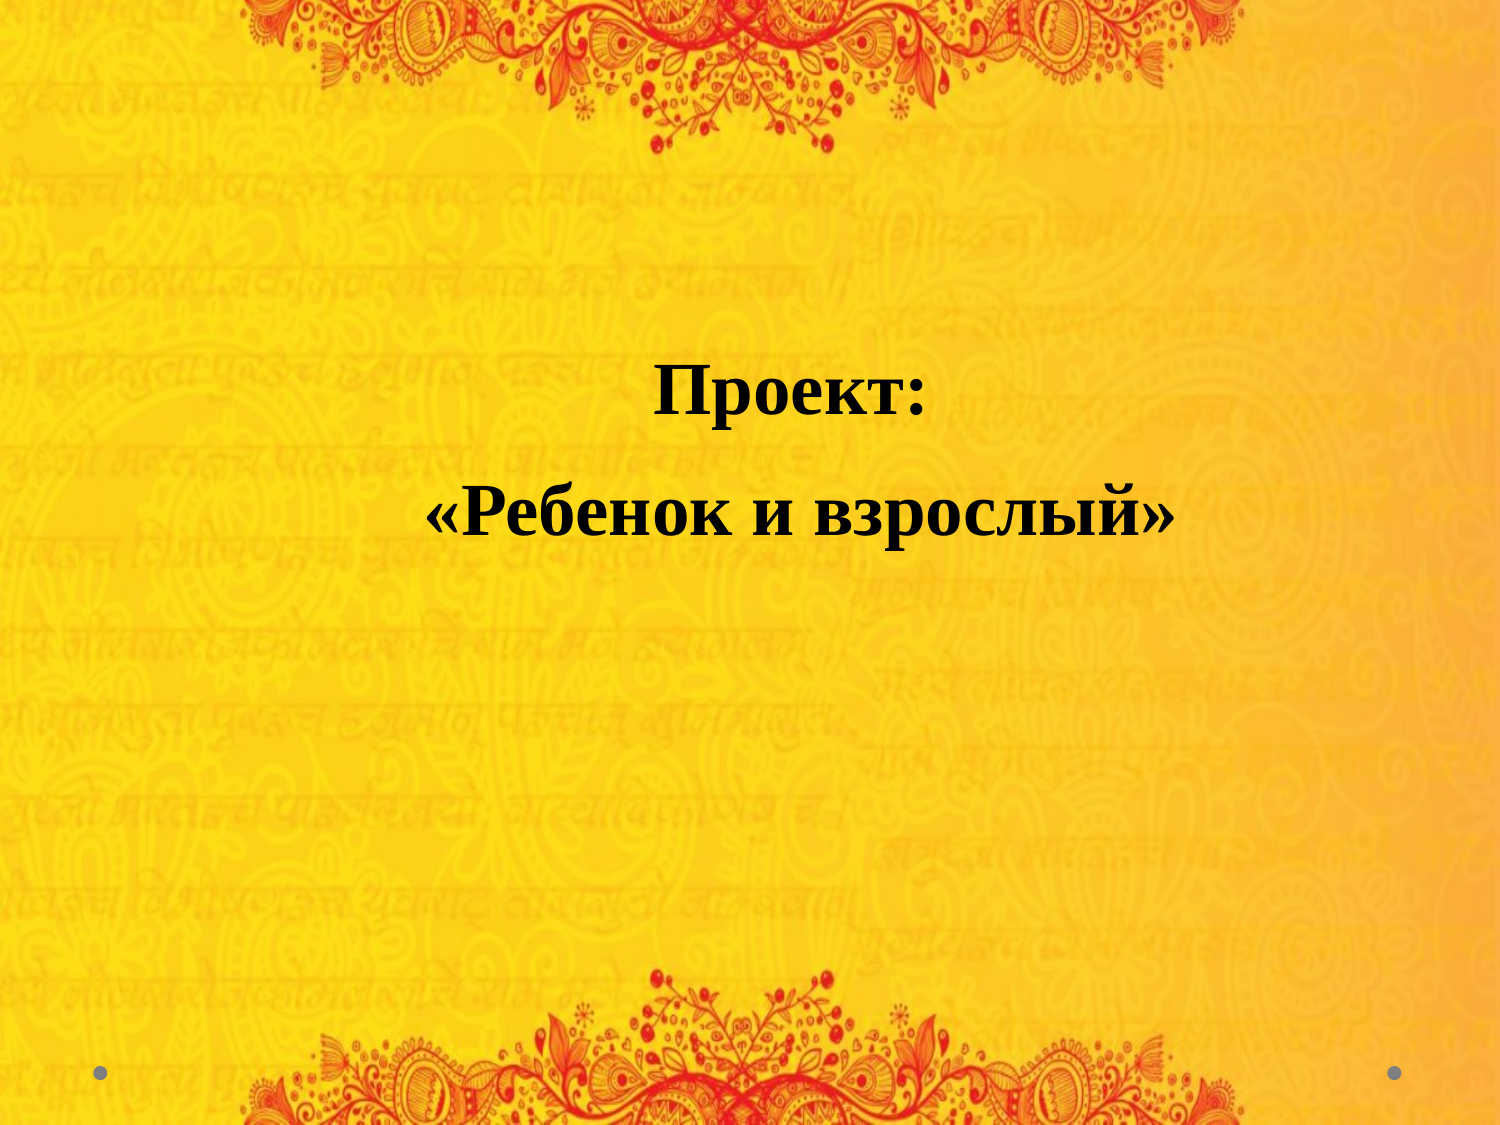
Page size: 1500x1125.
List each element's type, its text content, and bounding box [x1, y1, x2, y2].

text_box Проект: «Ребенок и взрослый» [148, 255, 1435, 558]
